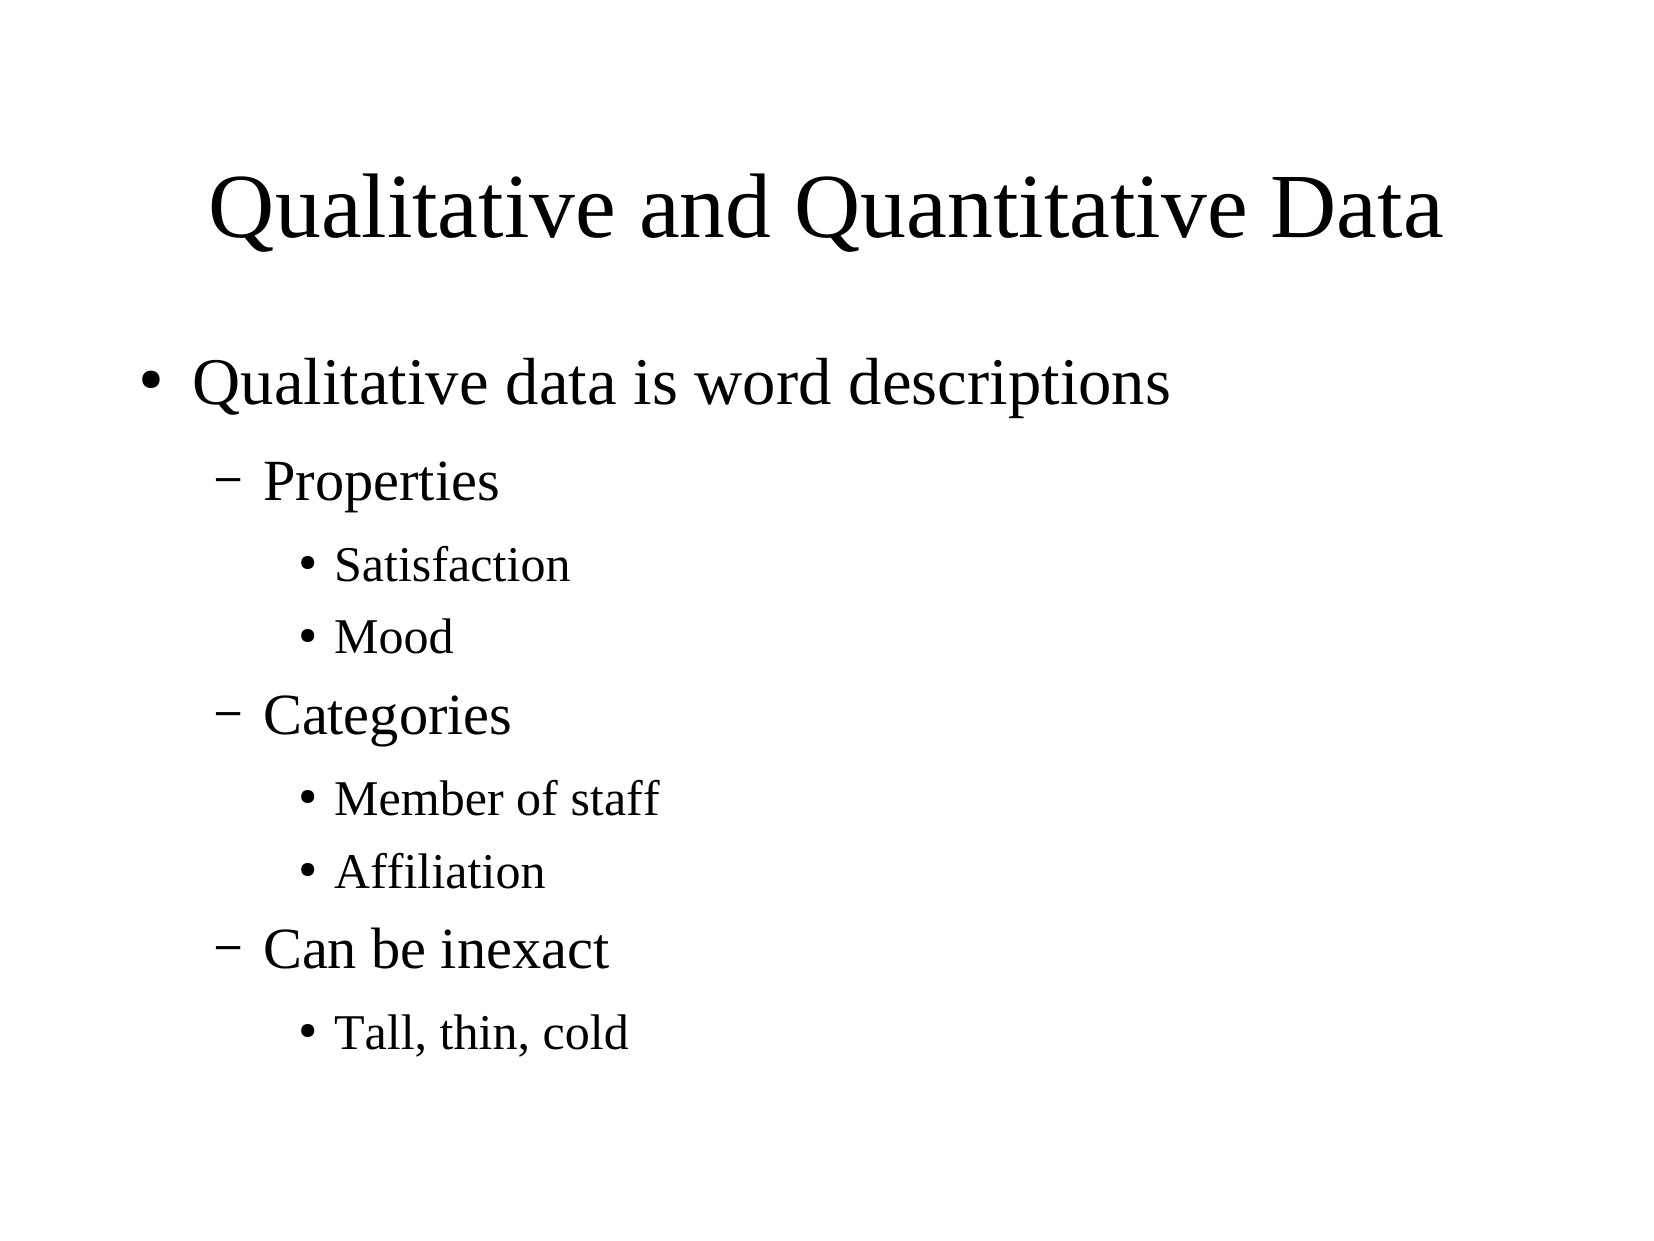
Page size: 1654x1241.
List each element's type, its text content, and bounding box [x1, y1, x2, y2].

title Qualitative and Quantitative Data [121, 102, 1534, 311]
list Qualitative data is word descriptions Properties Satisfaction Mood Categories Member of staff Affiliation Can be inexact Tall, thin, cold [121, 344, 1534, 1127]
